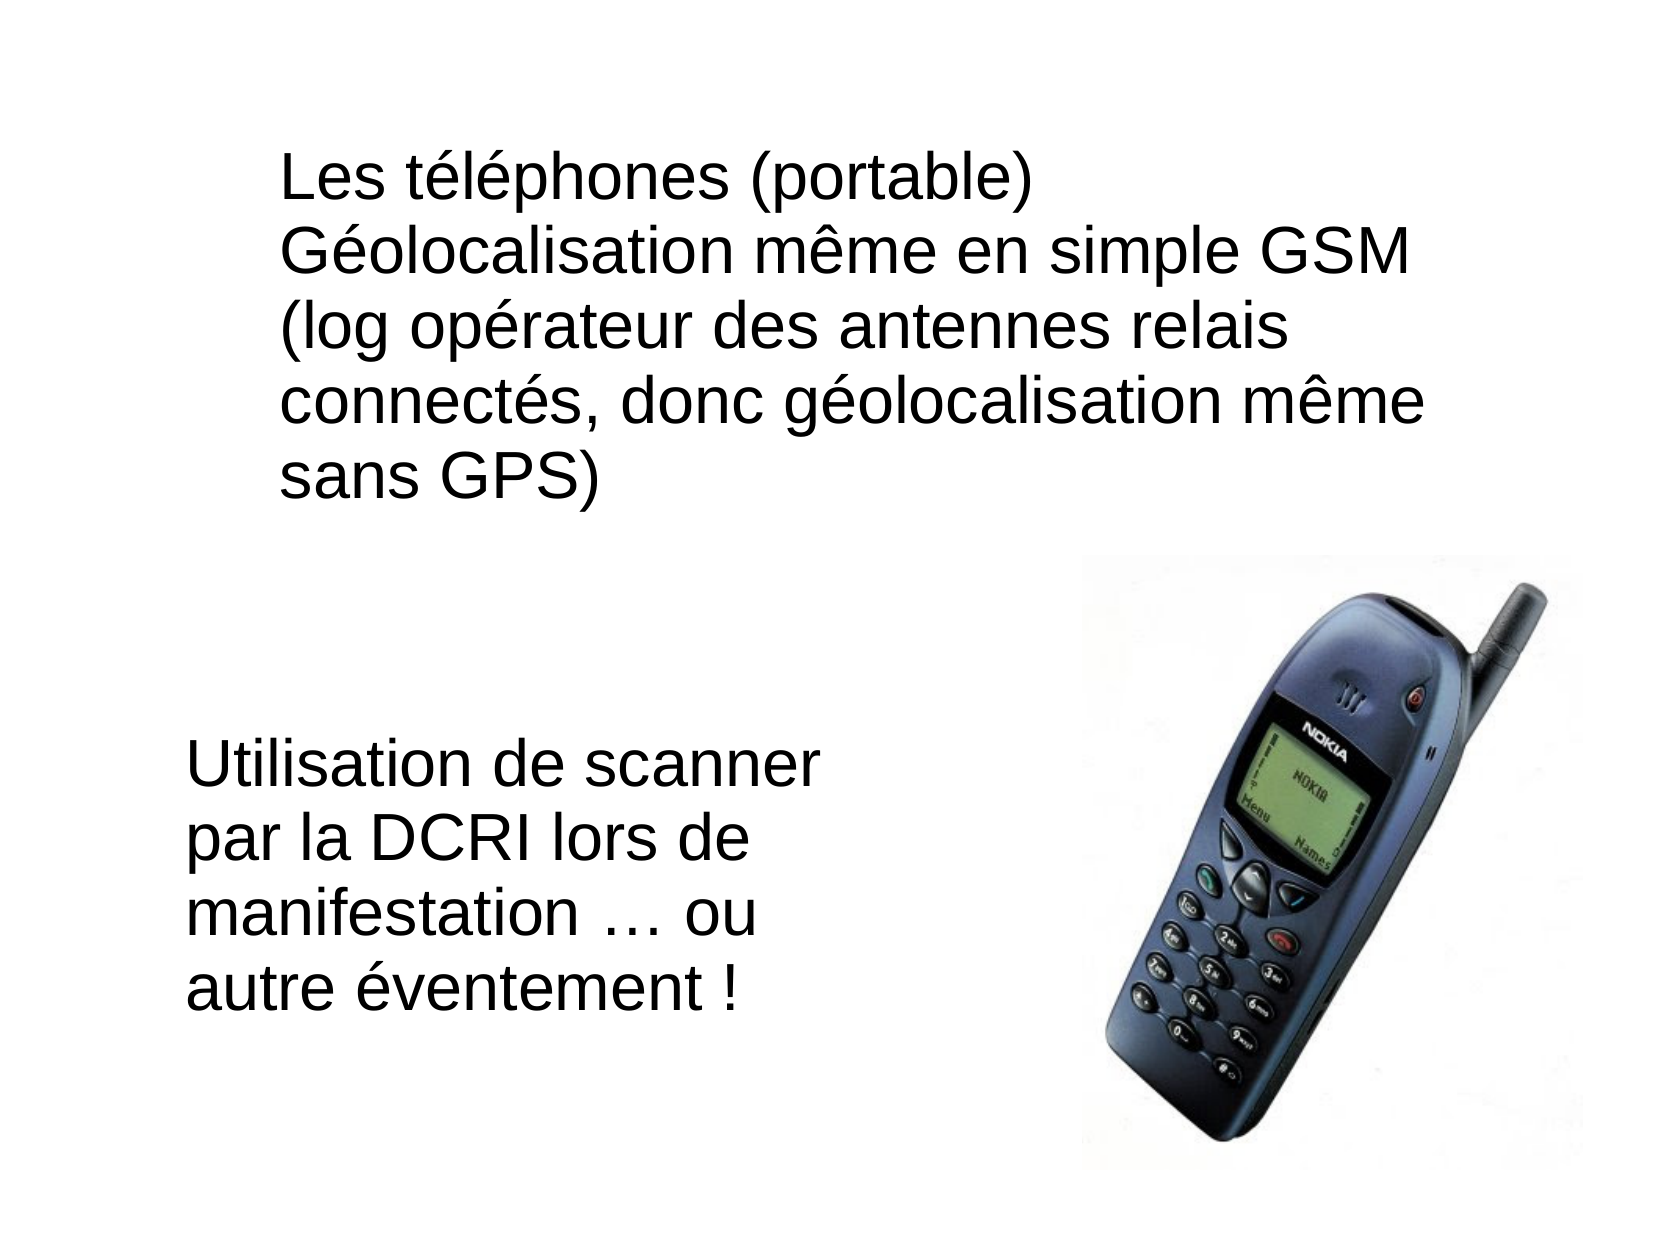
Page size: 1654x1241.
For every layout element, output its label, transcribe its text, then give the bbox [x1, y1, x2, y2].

text_box Les téléphones (portable) Géolocalisation même en simple GSM (log opérateur des antennes relais connectés, donc géolocalisation même sans GPS) [265, 131, 1447, 520]
picture [1082, 555, 1583, 1170]
text_box Utilisation de scanner par la DCRI lors de manifestation … ou autre éventement ! [170, 718, 895, 1154]
